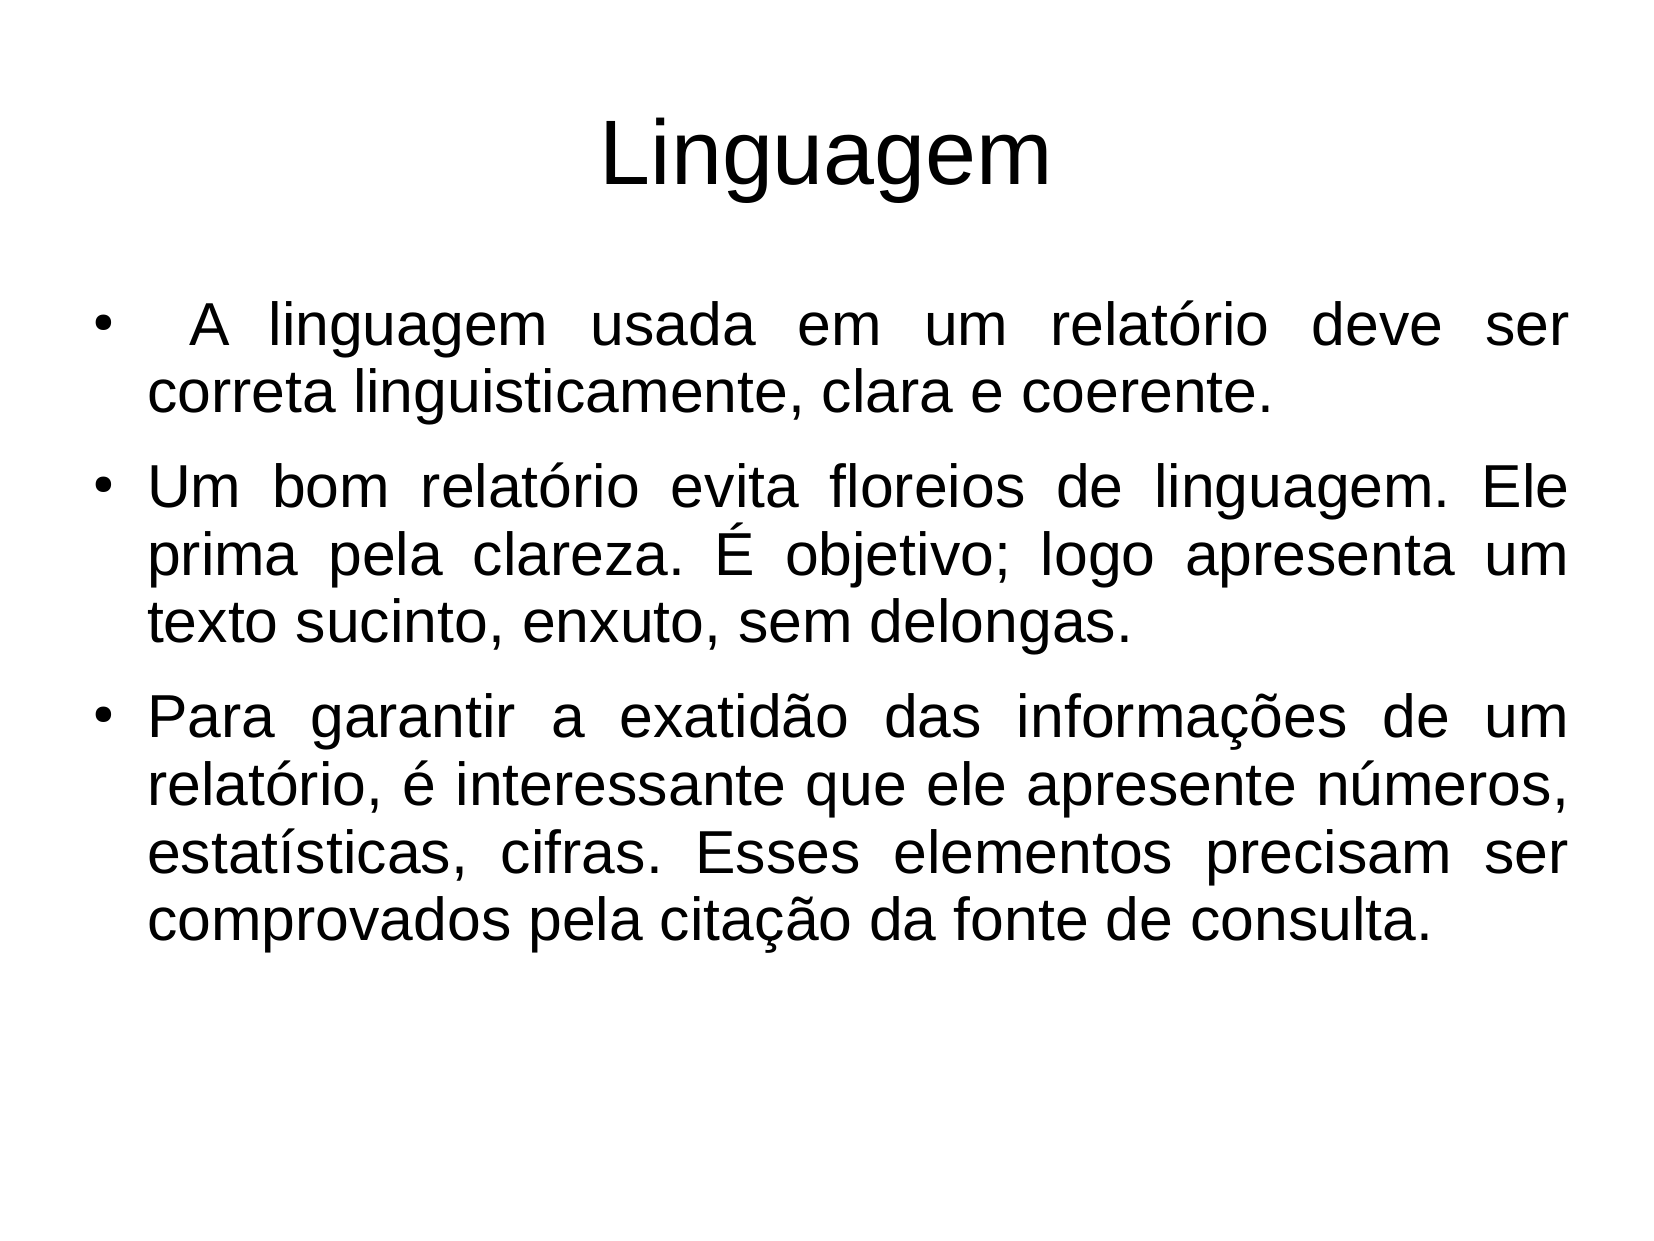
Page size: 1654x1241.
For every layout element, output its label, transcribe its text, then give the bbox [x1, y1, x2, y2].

title Linguagem [82, 49, 1571, 257]
list A linguagem usada em um relatório deve ser correta linguisticamente, clara e coerente. Um bom relatório evita floreios de linguagem. Ele prima pela clareza. É objetivo; logo apresenta um texto sucinto, enxuto, sem delongas. Para garantir a exatidão das informações de um relatório, é interessante que ele apresente números, estatísticas, cifras. Esses elementos precisam ser comprovados pela citação da fonte de consulta. [82, 290, 1571, 1010]
